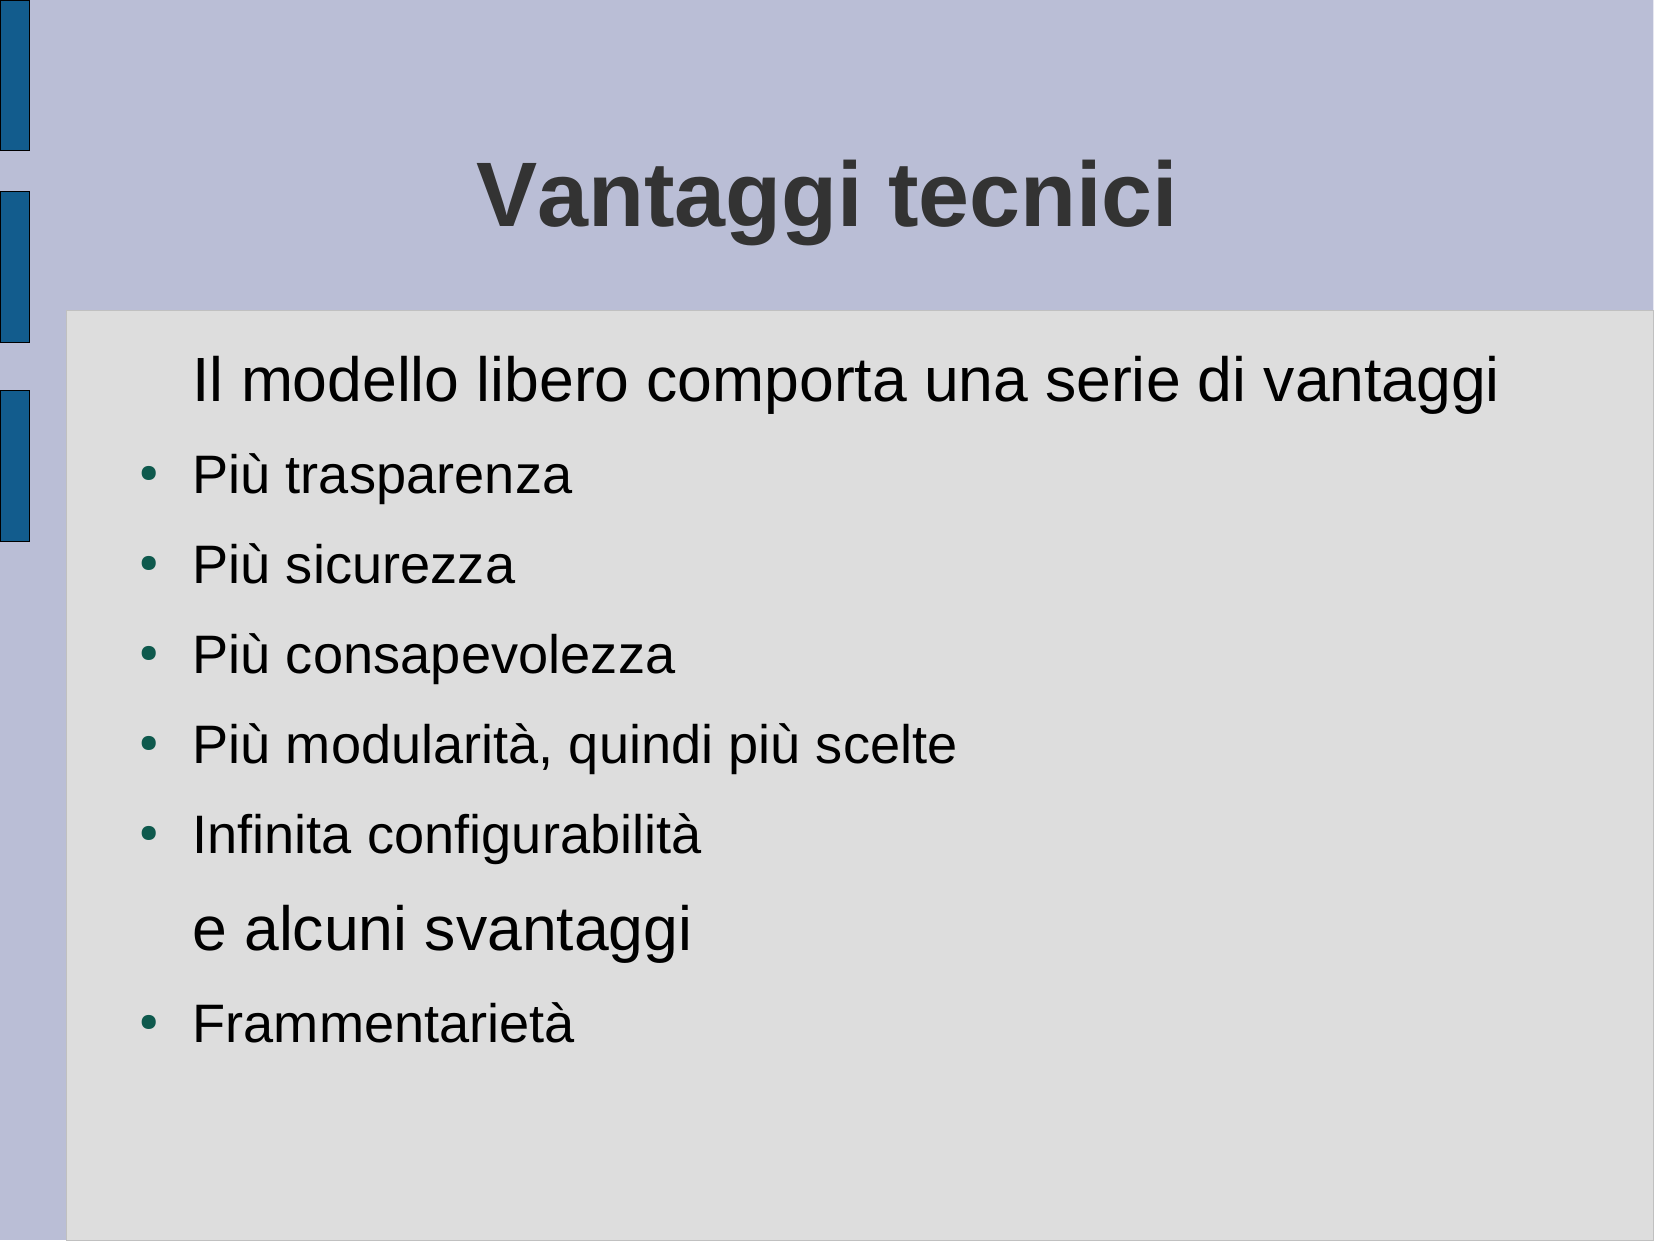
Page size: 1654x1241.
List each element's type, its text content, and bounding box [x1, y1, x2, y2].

title Vantaggi tecnici [121, 91, 1534, 299]
list Il modello libero comporta una serie di vantaggi Più trasparenza Più sicurezza Più consapevolezza Più modularità, quindi più scelte Infinita configurabilità e alcuni svantaggi Frammentarietà [121, 344, 1534, 1164]
